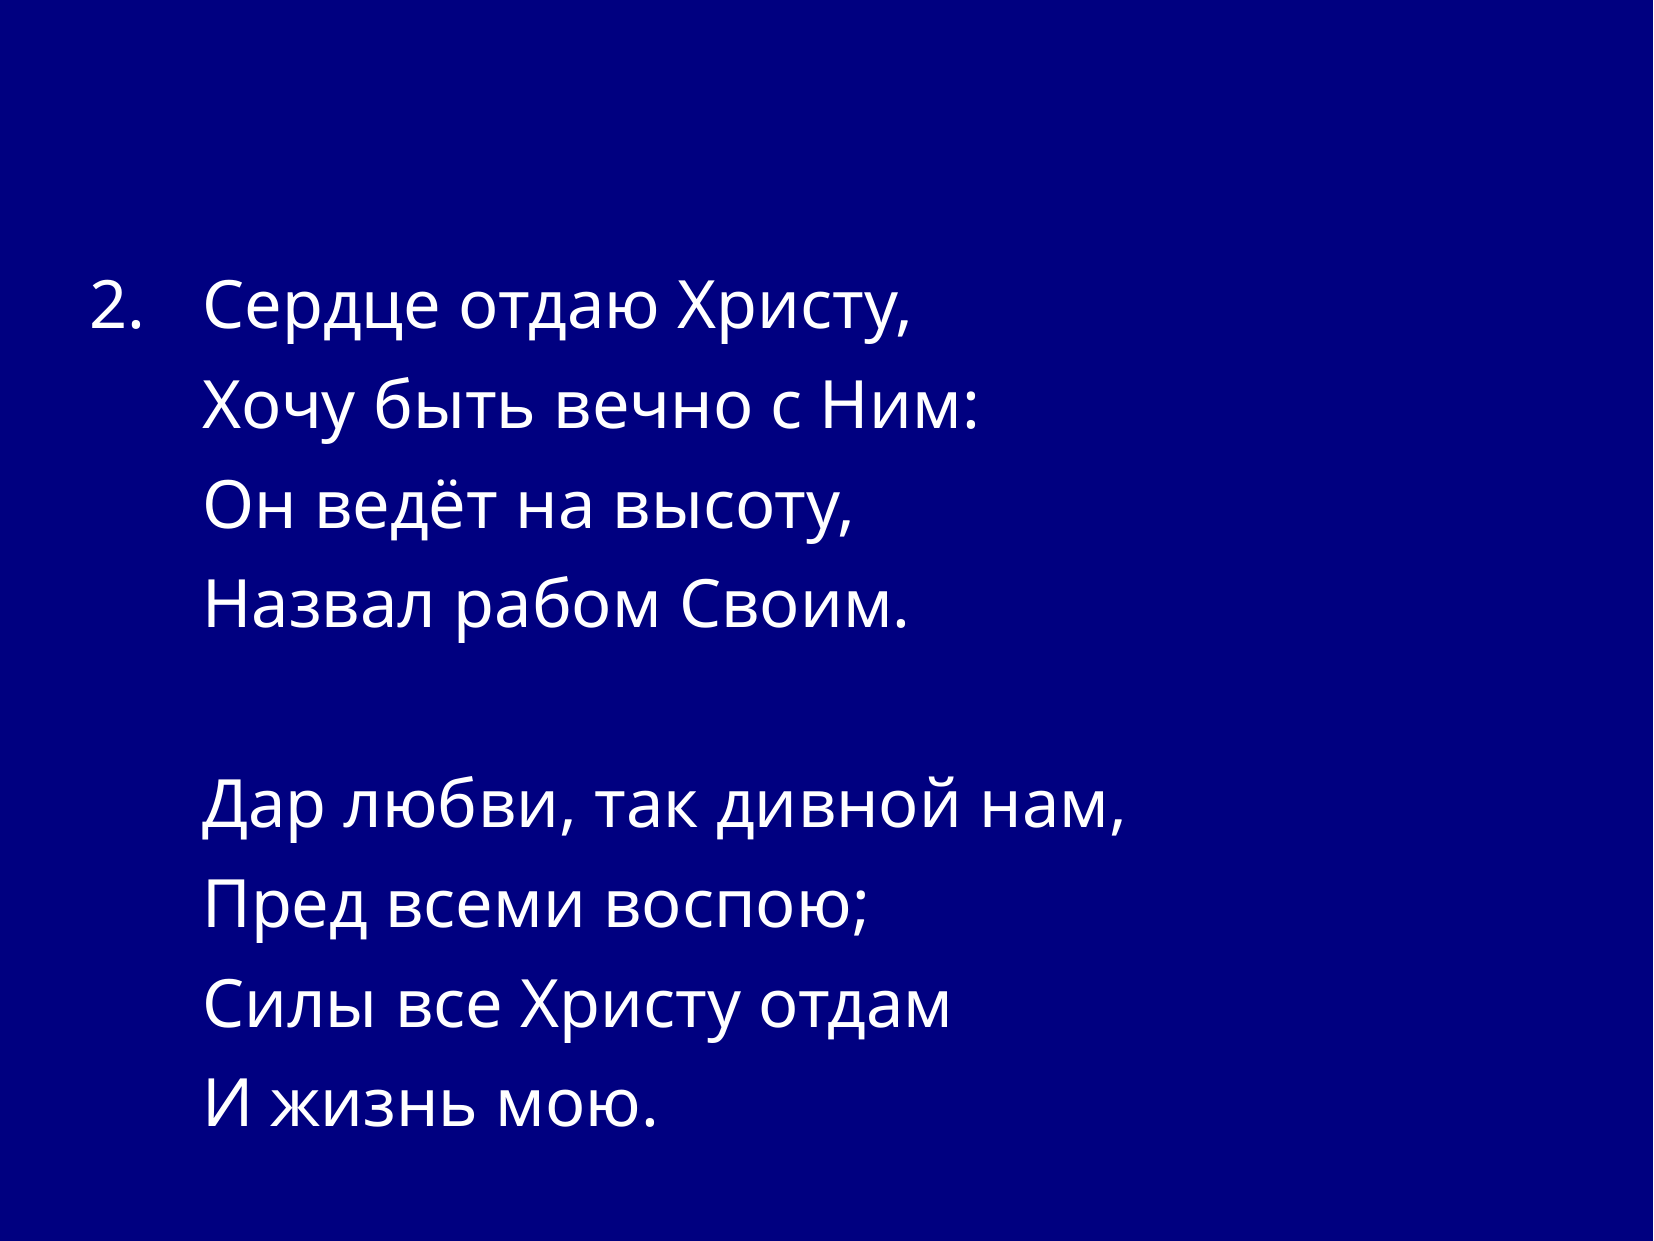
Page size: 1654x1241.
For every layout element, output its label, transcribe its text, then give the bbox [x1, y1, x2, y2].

text_box 2. Сердце отдаю Христу, Хочу быть вечно с Ним: Он ведёт на высоту, Назвал рабом Своим. Дар любви, так дивной нам, Пред всеми воспою; Силы все Христу отдам И жизнь мою. [75, 150, 1576, 1163]
